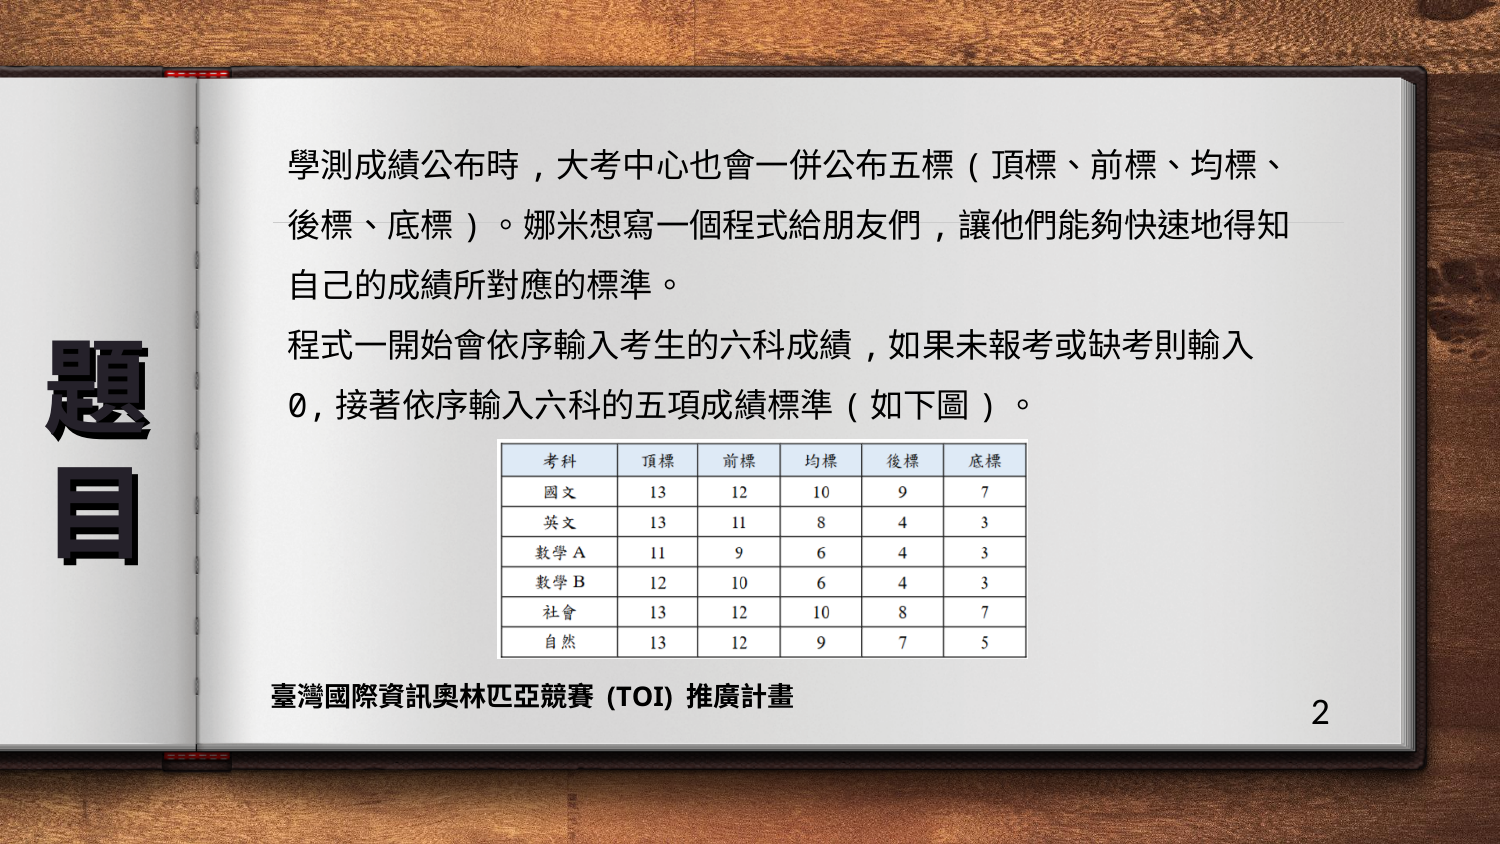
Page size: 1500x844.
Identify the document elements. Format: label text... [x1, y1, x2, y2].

text_box 2 [1295, 672, 1386, 737]
title 題 目 [28, 306, 210, 552]
picture [497, 440, 1028, 659]
text_box 學測成績公布時,大考中心也會一併公布五標(頂標、前標、均標、後標、底標)。娜米想寫一個程式給朋友們,讓他們能夠快速地得知自己的成績所對應的標準。 程式一開始會依序輸入考生的六科成績,如果未報考或缺考則輸入 0,接著依序輸入六科的五項成績標準(如下圖)。 [273, 117, 1307, 431]
